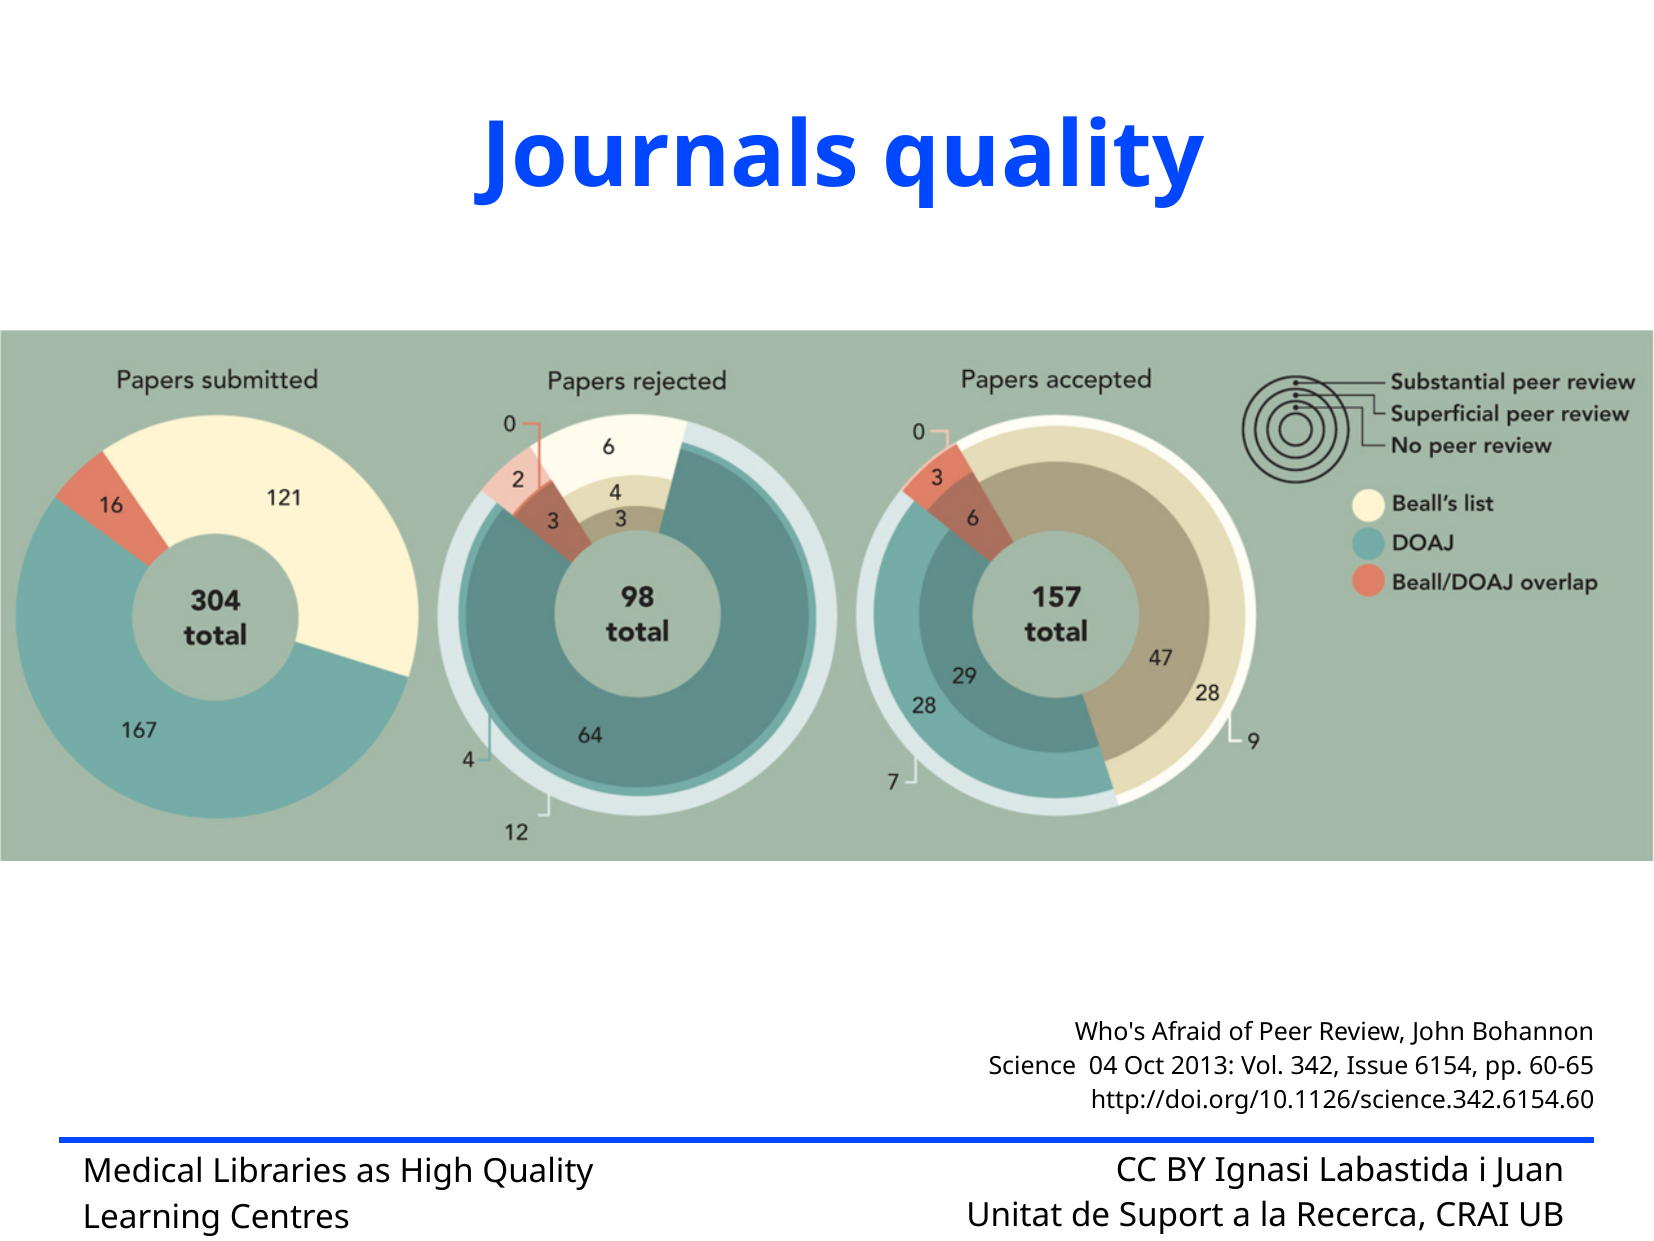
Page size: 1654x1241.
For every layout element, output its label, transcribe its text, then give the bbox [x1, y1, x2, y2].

picture [0, 330, 1654, 861]
text_box Who's Afraid of Peer Review, John Bohannon Science 04 Oct 2013: Vol. 342, Issue 6154, pp. 60-65 http://doi.org/10.1126/science.342.6154.60 [555, 1006, 1610, 1123]
title Journals quality [82, 38, 1571, 267]
